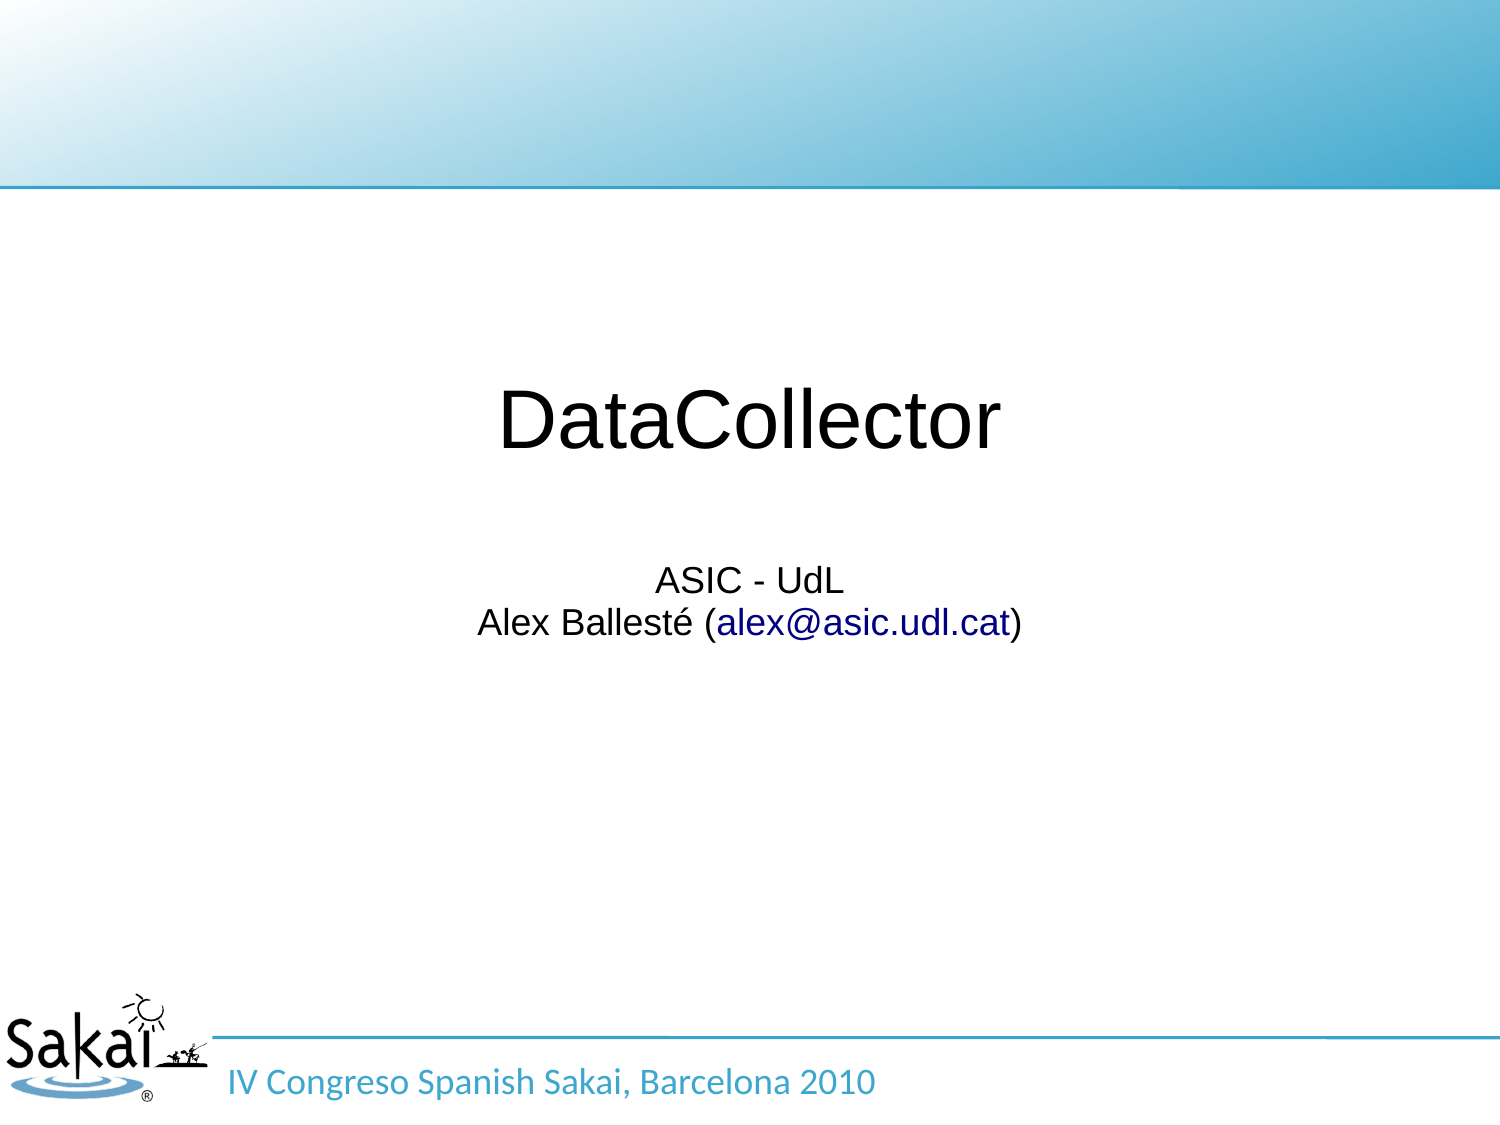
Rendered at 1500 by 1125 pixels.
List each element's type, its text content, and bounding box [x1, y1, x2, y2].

picture [0, 955, 213, 1125]
text_box DataCollector ASIC - UdL Alex Ballesté (alex@asic.udl.cat) [24, 24, 1475, 1025]
